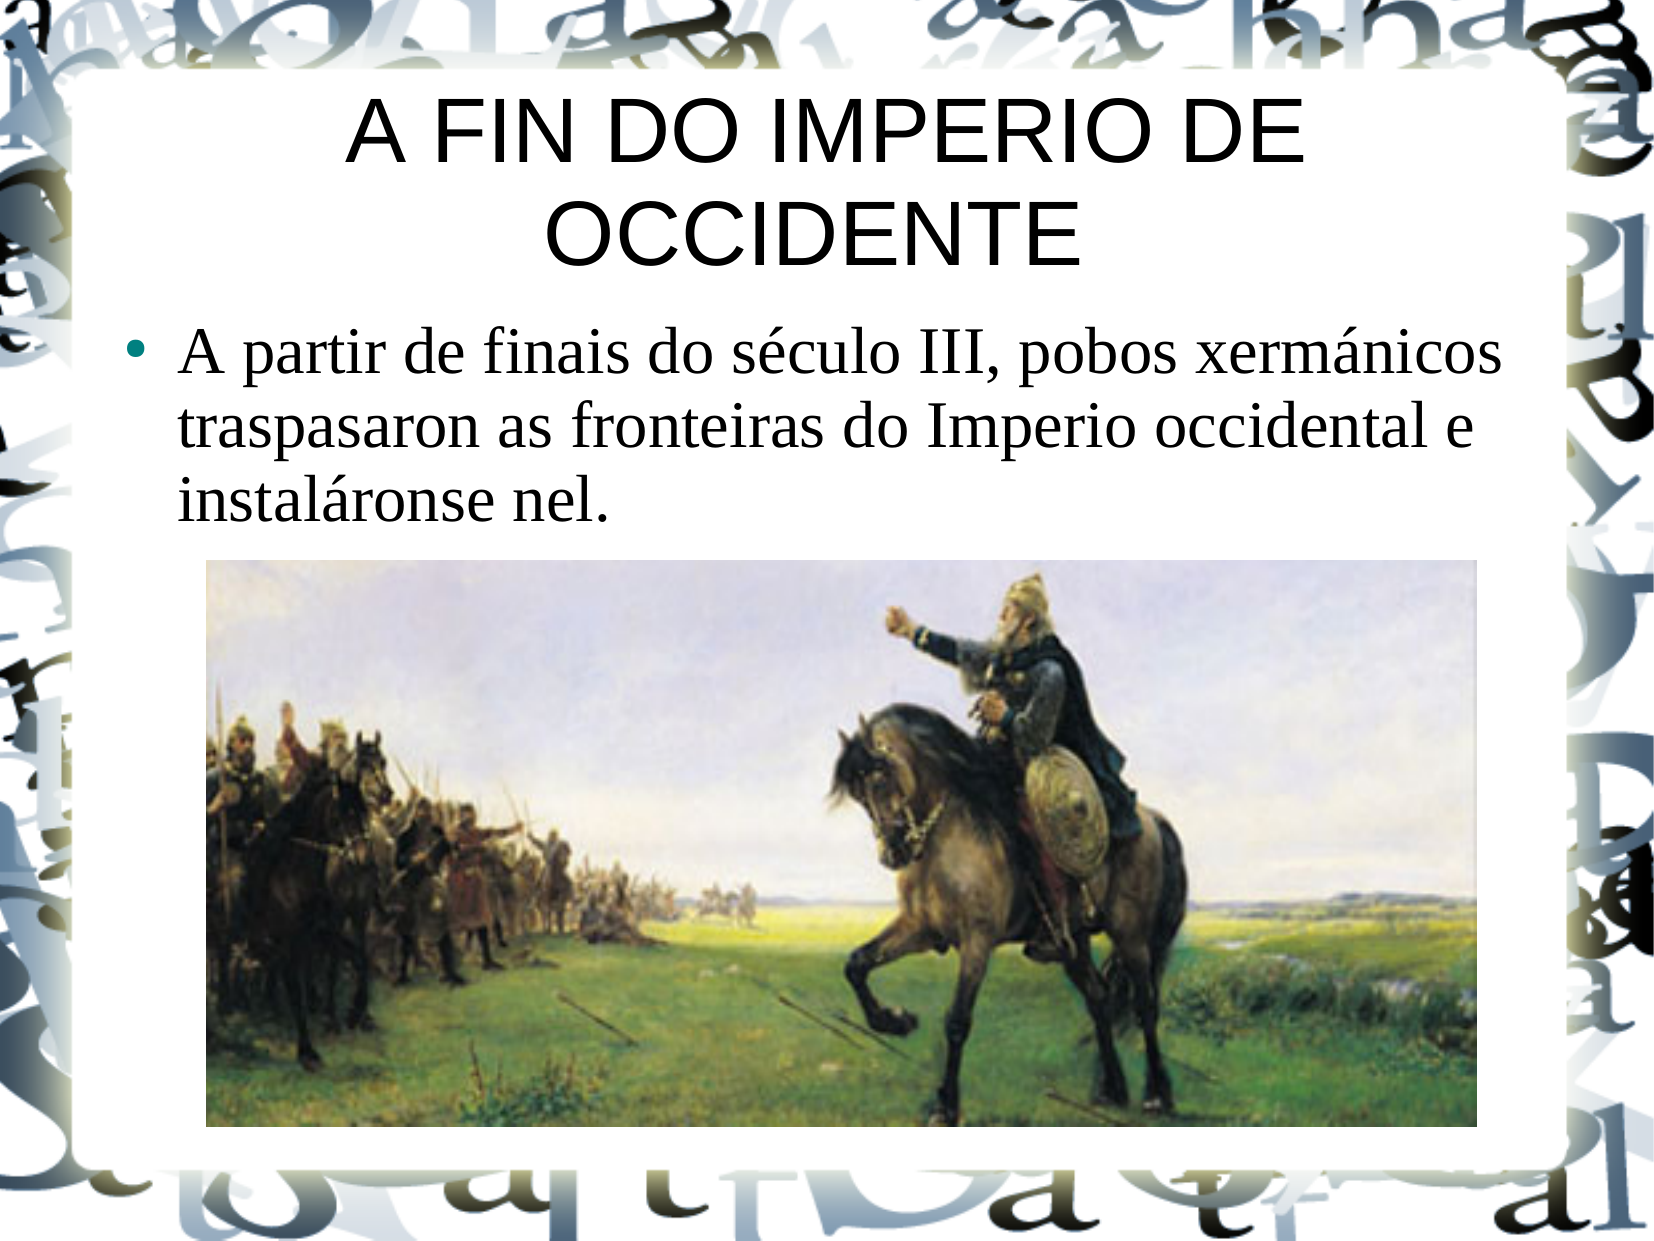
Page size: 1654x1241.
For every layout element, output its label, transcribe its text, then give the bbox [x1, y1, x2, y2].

title A FIN DO IMPERIO DE OCCIDENTE [82, 78, 1571, 287]
list A partir de finais do século III, pobos xermánicos traspasaron as fronteiras do Imperio occidental e instaláronse nel. [106, 313, 1530, 1133]
picture [0, 0, 1654, 1241]
